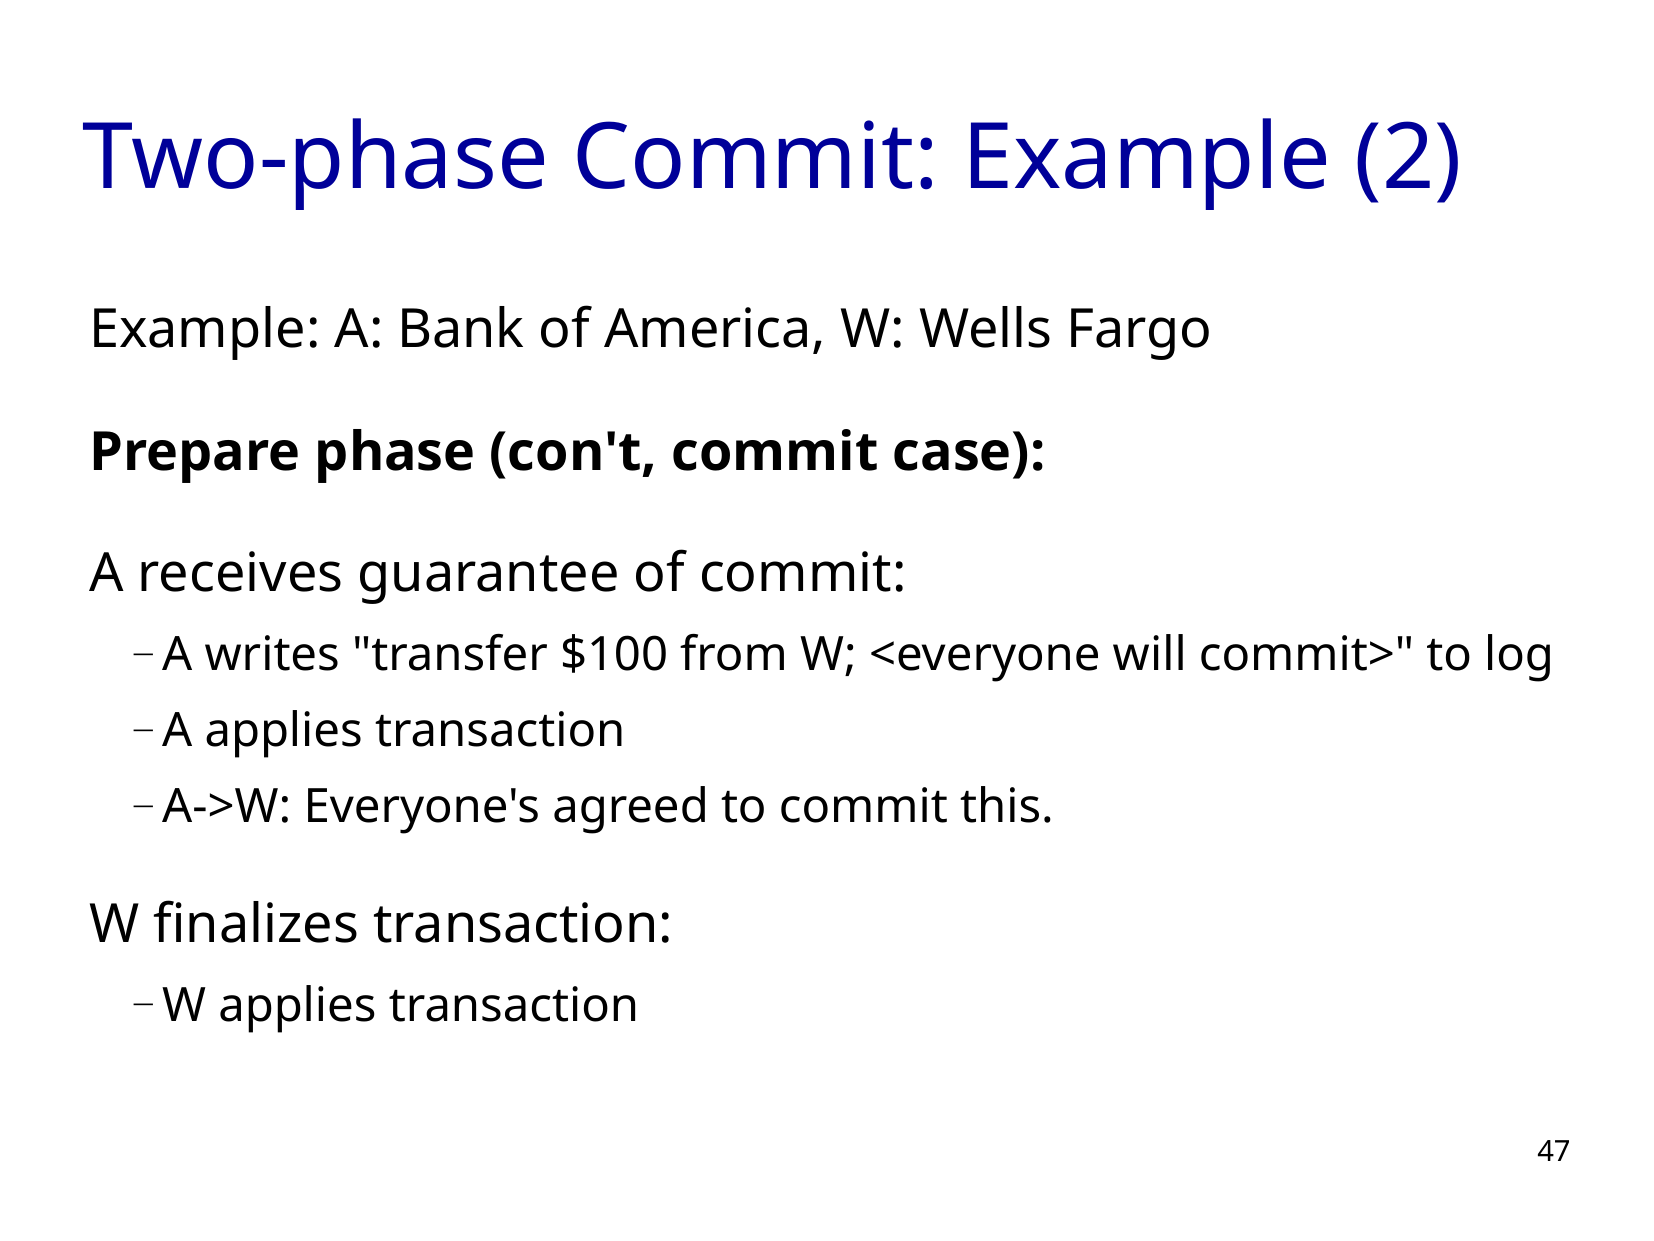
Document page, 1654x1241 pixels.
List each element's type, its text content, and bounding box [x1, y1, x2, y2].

title Two-phase Commit: Example (2) [82, 49, 1571, 257]
list Example: A: Bank of America, W: Wells Fargo Prepare phase (con't, commit case): A receives guarantee of commit: A writes "transfer $100 from W; <everyone will commit>" to log A applies transaction A->W: Everyone's agreed to commit this. W finalizes transaction: W applies transaction [60, 290, 1571, 1096]
